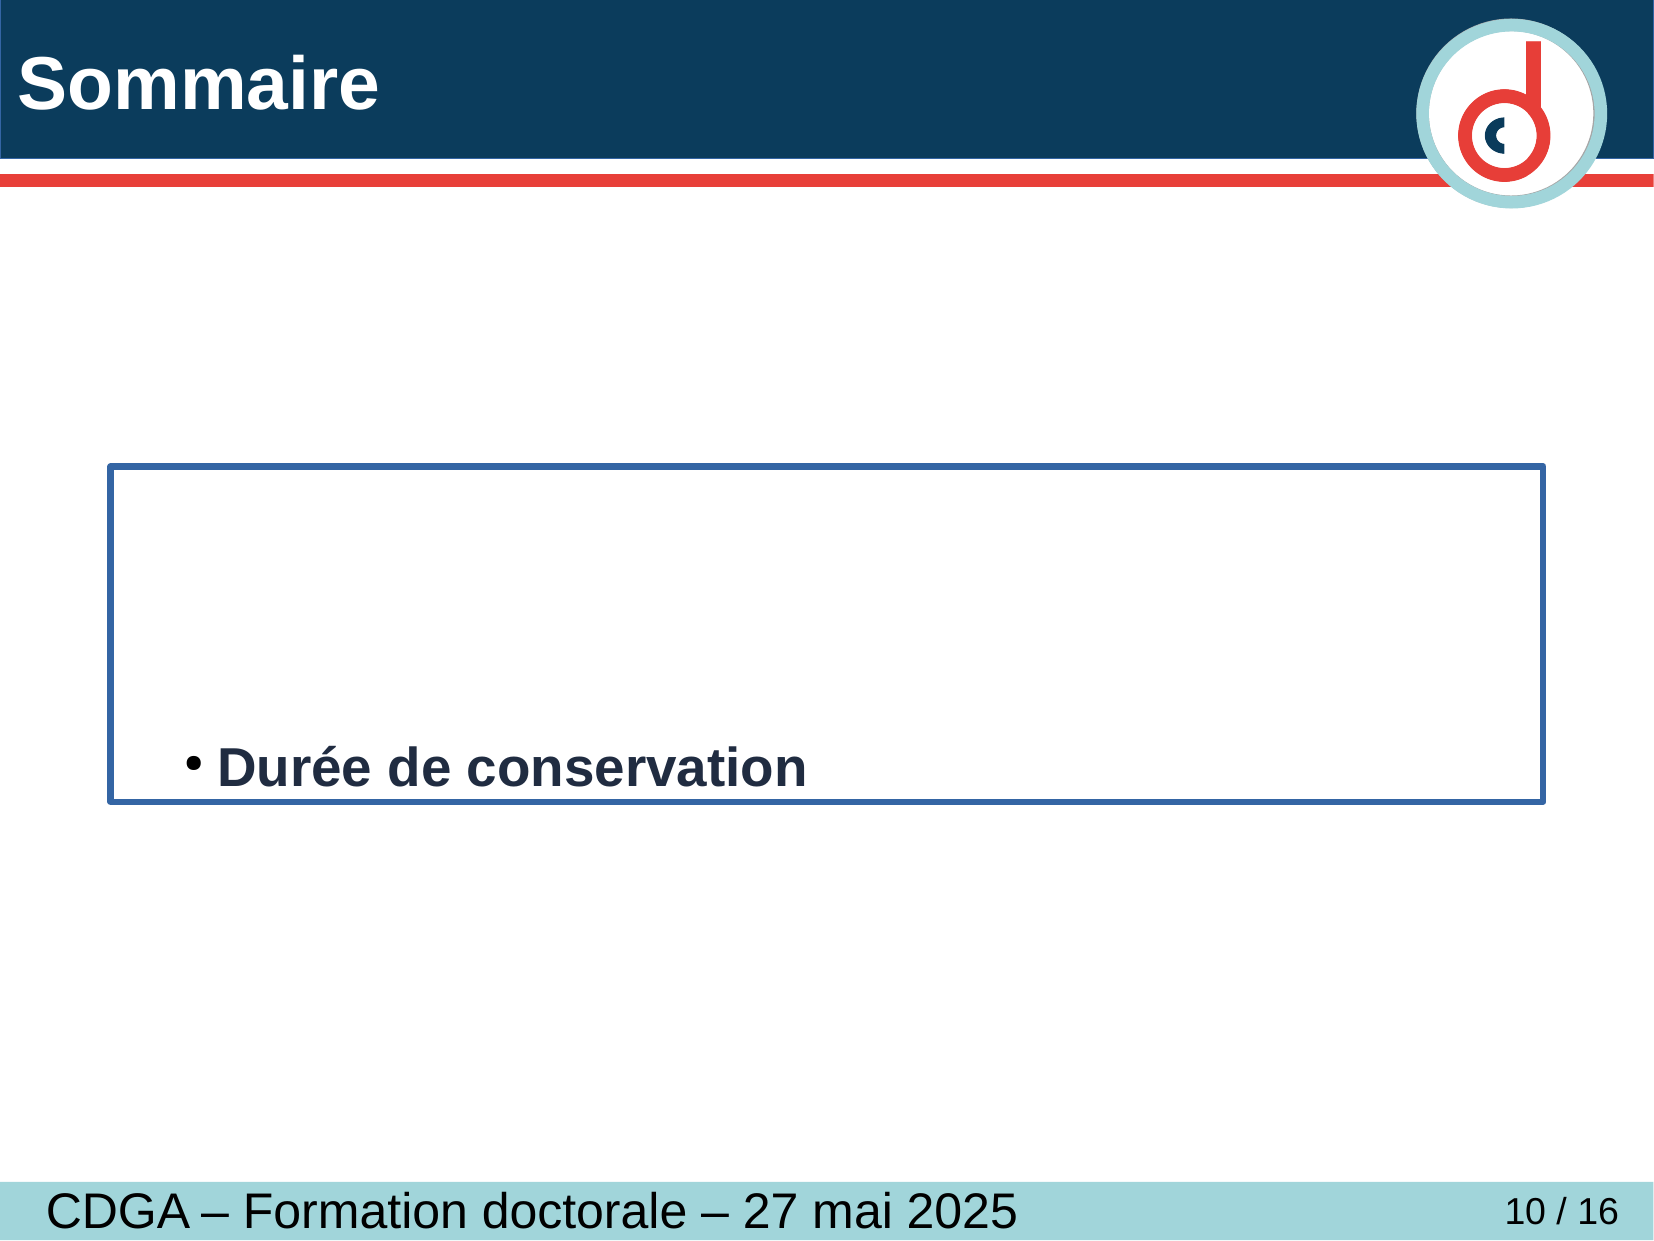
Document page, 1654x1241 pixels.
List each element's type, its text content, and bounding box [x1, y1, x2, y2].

list Durée de conservation [110, 466, 1544, 802]
title Sommaire [17, 11, 1412, 159]
